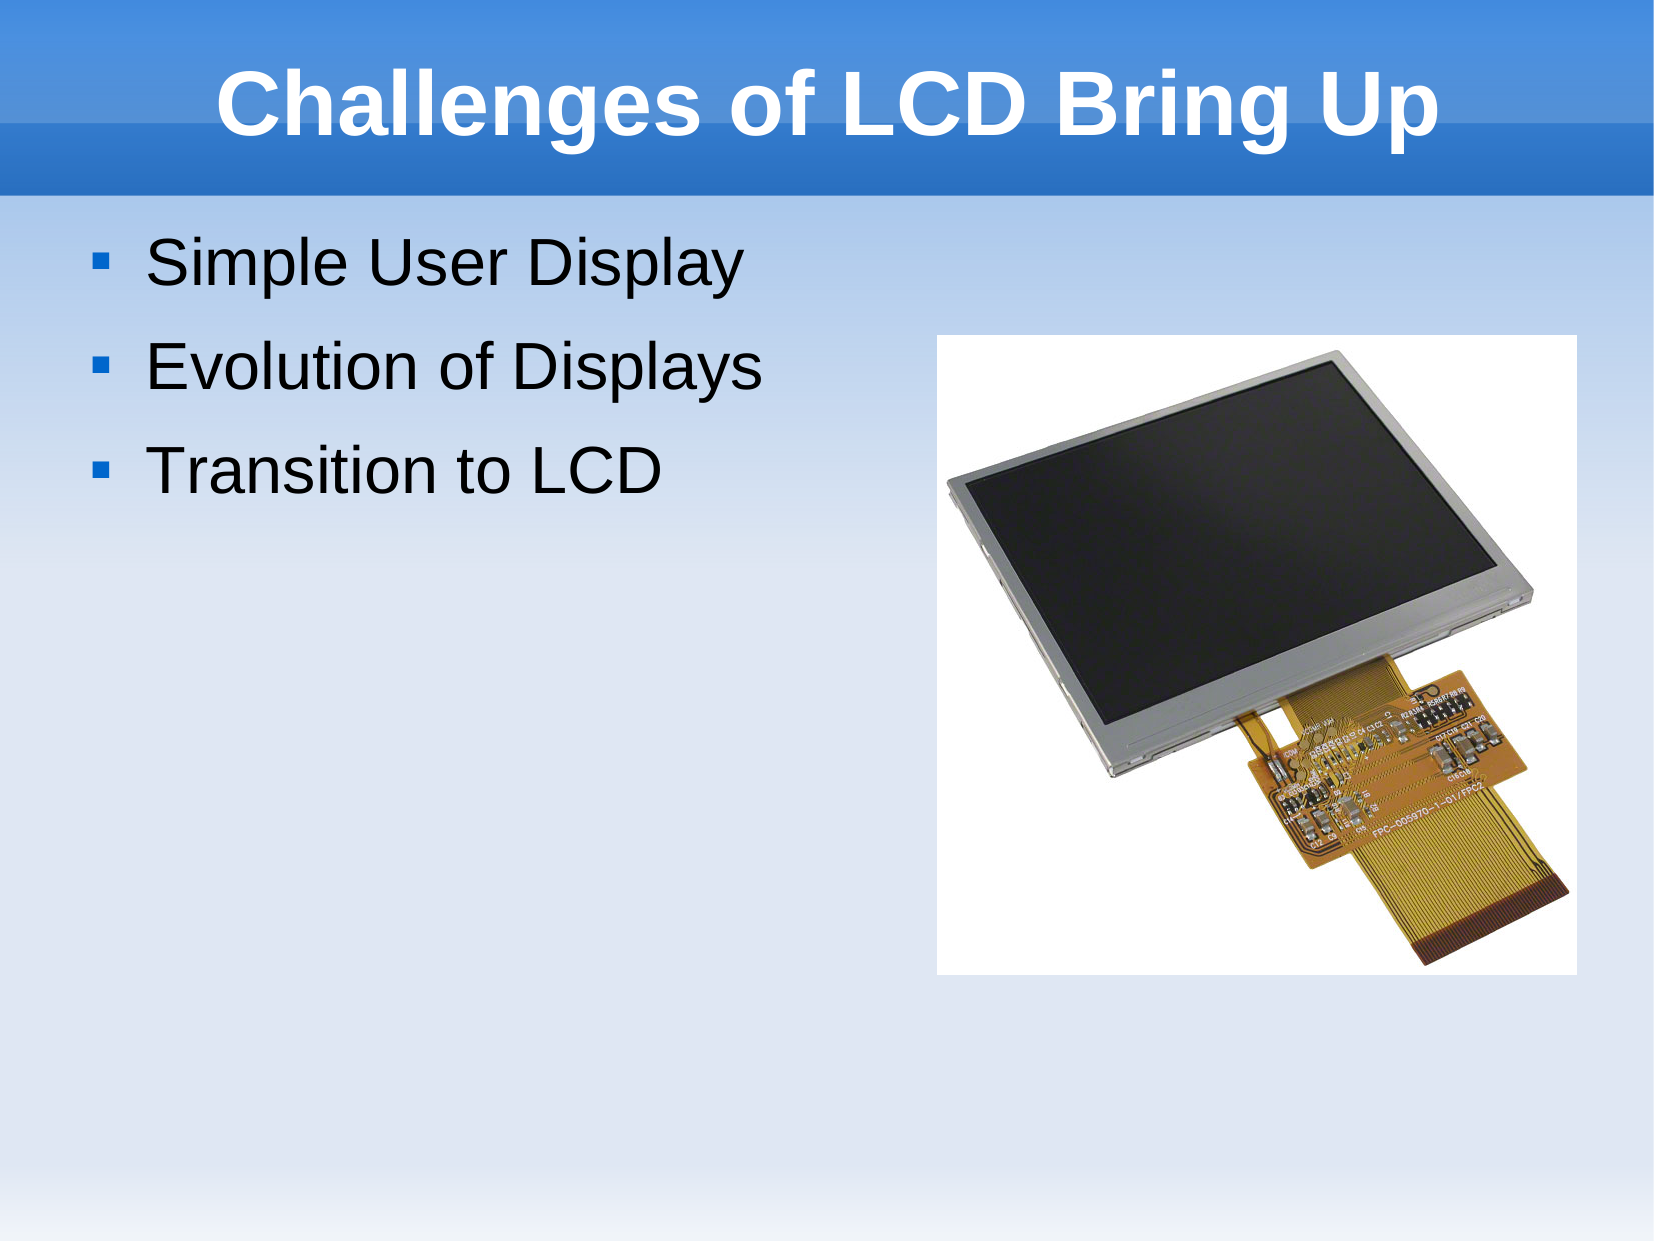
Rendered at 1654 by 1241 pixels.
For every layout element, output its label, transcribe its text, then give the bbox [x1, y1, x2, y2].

list Simple User Display Evolution of Displays Transition to LCD [75, 225, 1564, 1044]
title Challenges of LCD Bring Up [49, 0, 1538, 208]
picture [0, 0, 1654, 1241]
